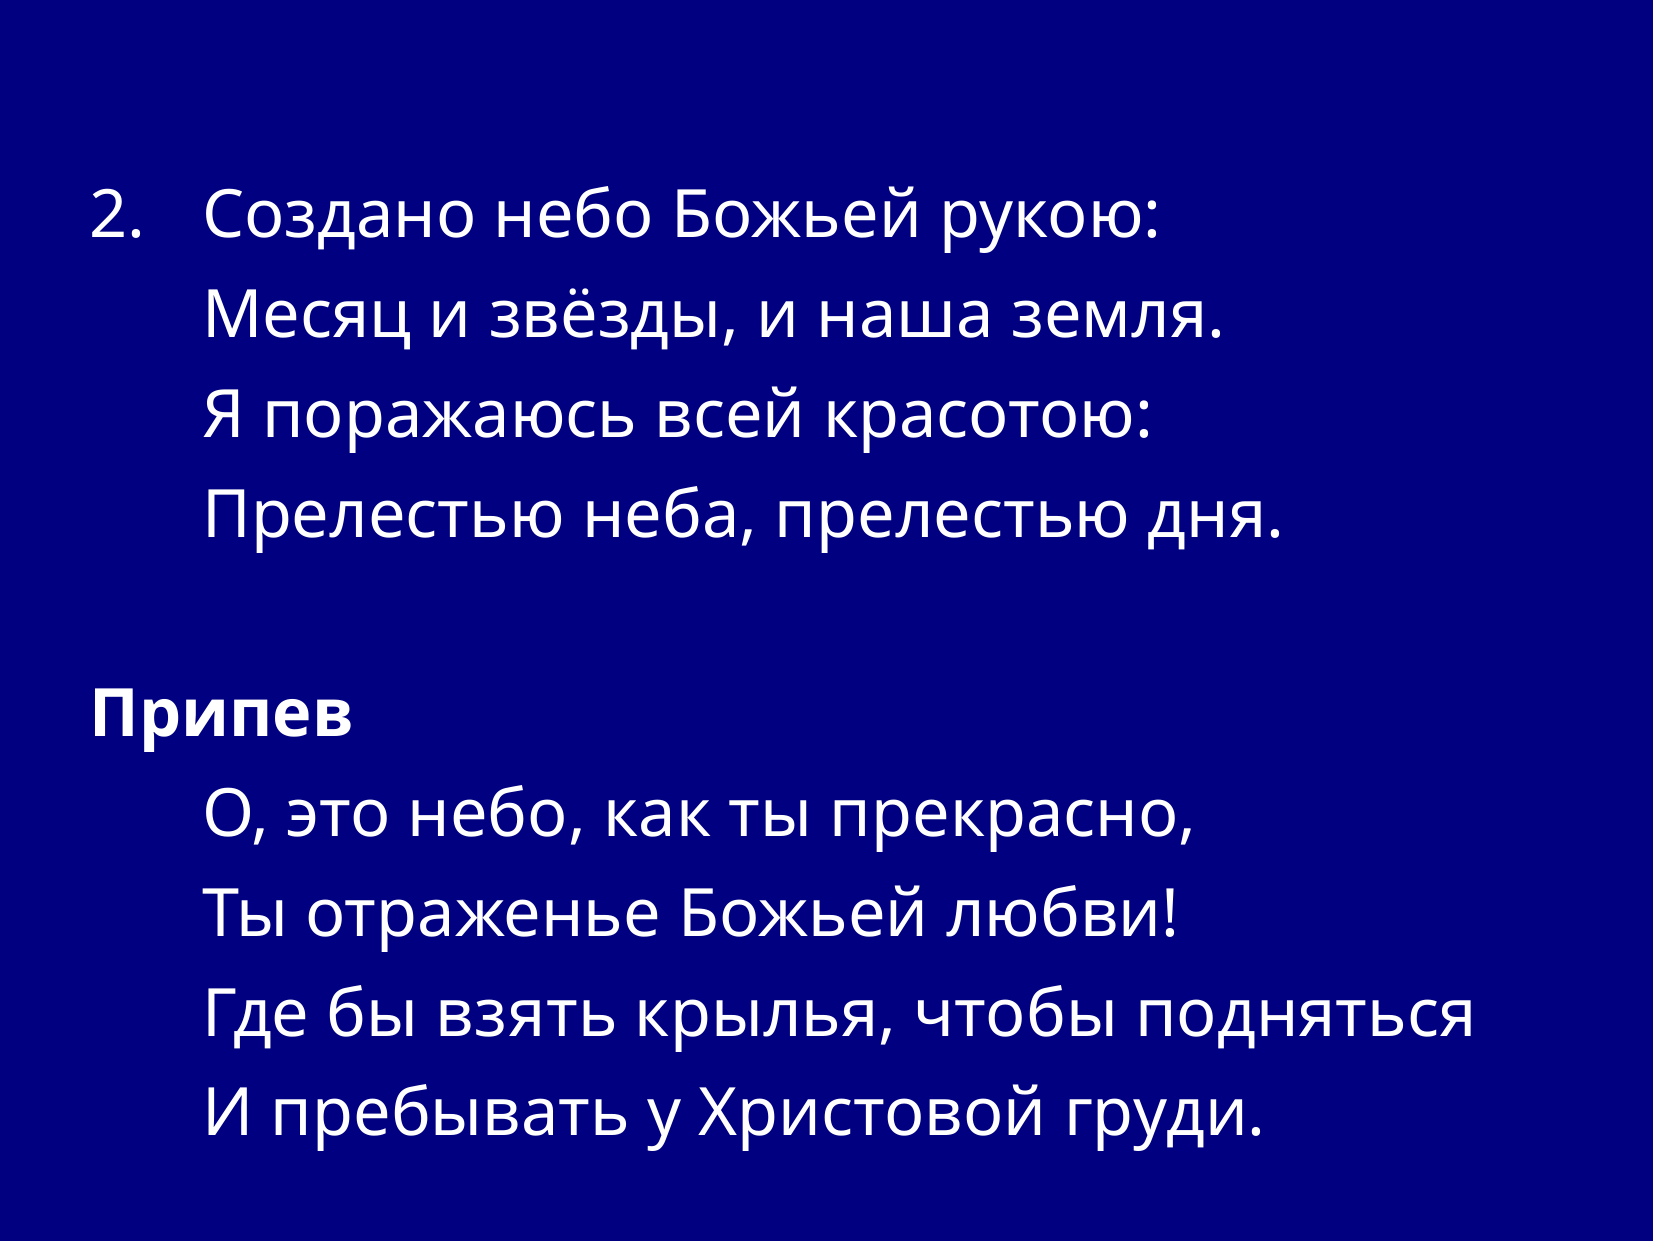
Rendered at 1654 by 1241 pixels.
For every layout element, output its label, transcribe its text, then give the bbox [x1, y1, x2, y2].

text_box 2. Создано небо Божьей рукою: Месяц и звёзды, и наша земля. Я поражаюсь всей красотою: Прелестью неба, прелестью дня. Припев О, это небо, как ты прекрасно, Ты отраженье Божьей любви! Где бы взять крылья, чтобы подняться И пребывать у Христовой груди. [75, 150, 1653, 1163]
